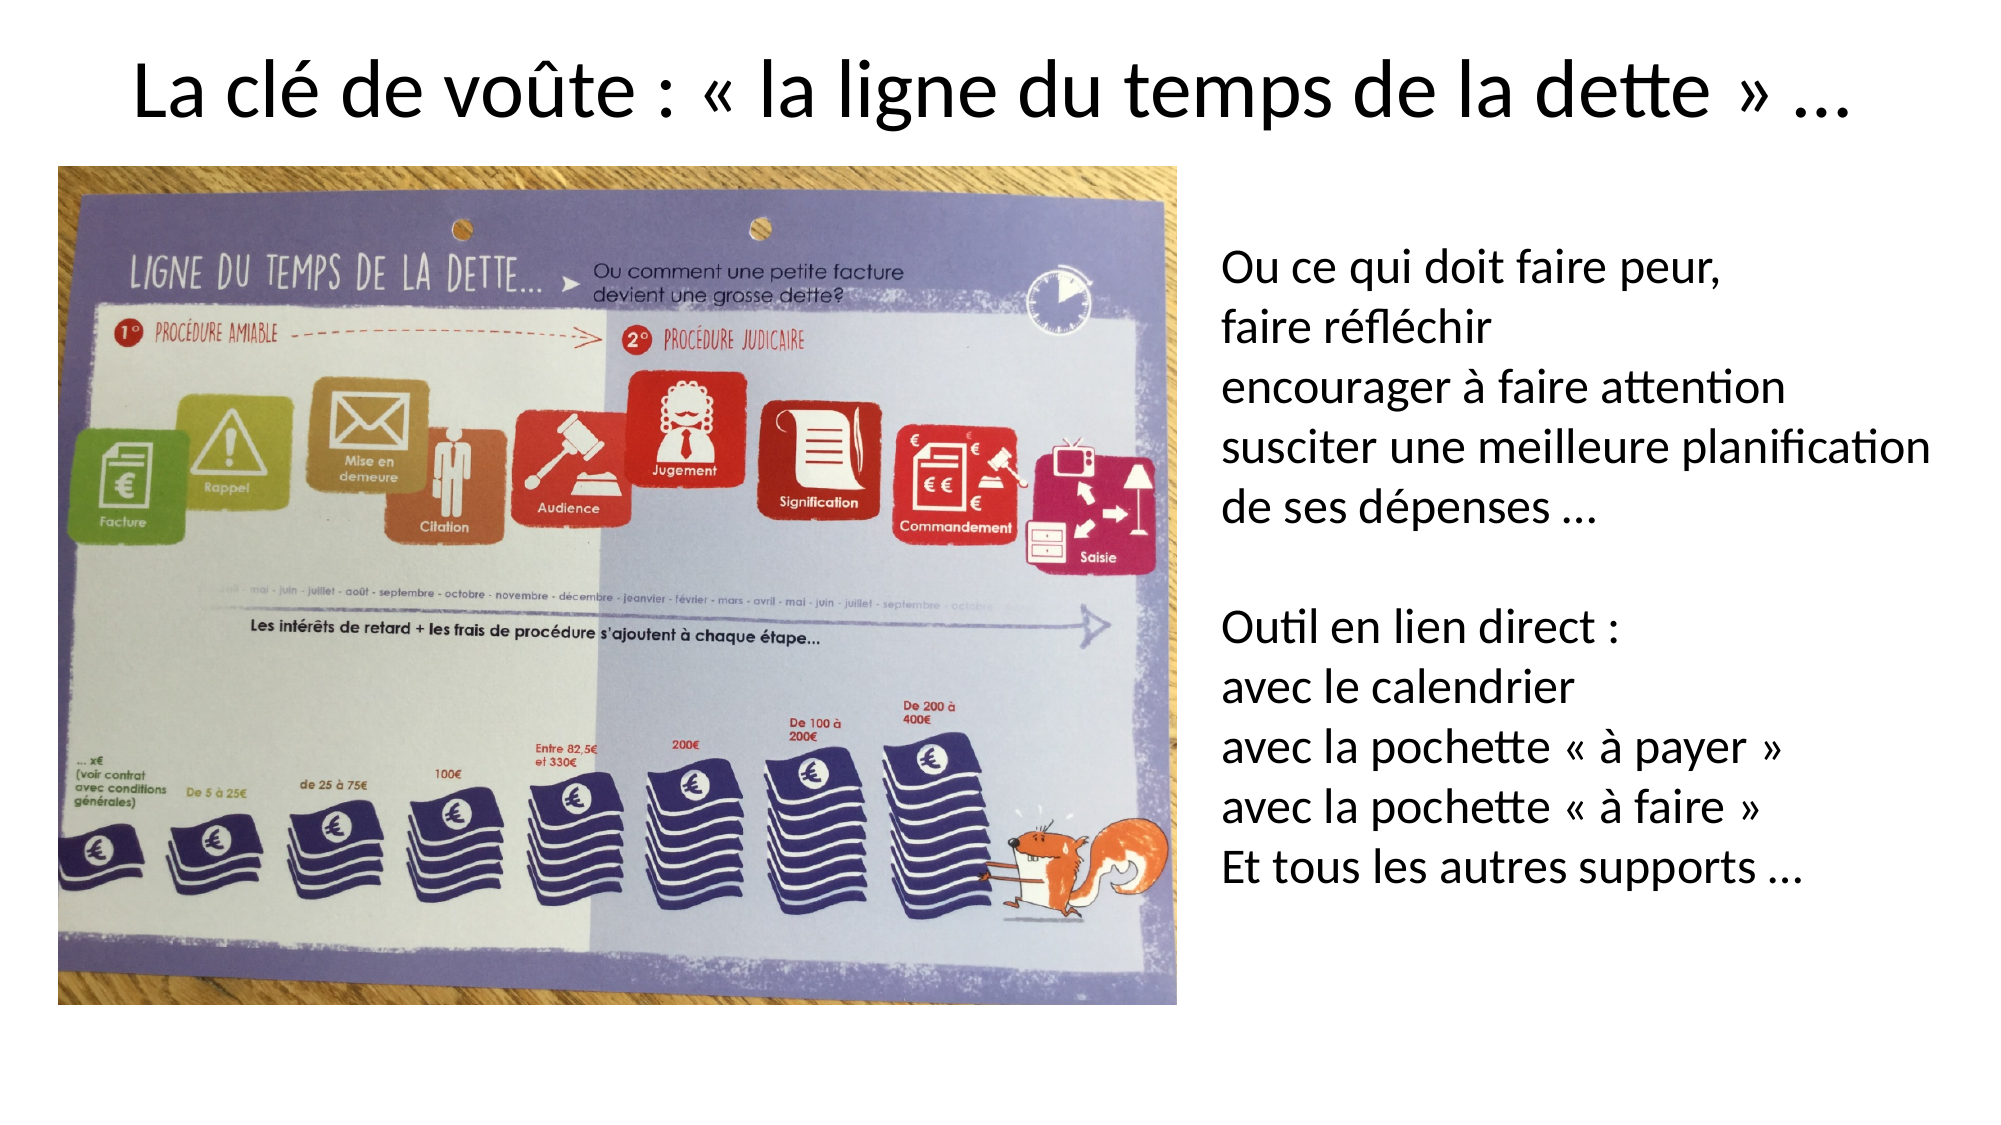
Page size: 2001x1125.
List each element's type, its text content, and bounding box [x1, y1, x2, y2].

text_box La clé de voûte : « la ligne du temps de la dette » … Ou ce qui doit faire peur, faire réfléchir encourager à faire attention susciter une meilleure planification de ses dépenses … Outil en lien direct : avec le calendrier avec la pochette « à payer » avec la pochette « à faire » Et tous les autres supports … [117, 26, 1977, 971]
picture [57, 165, 1177, 1005]
